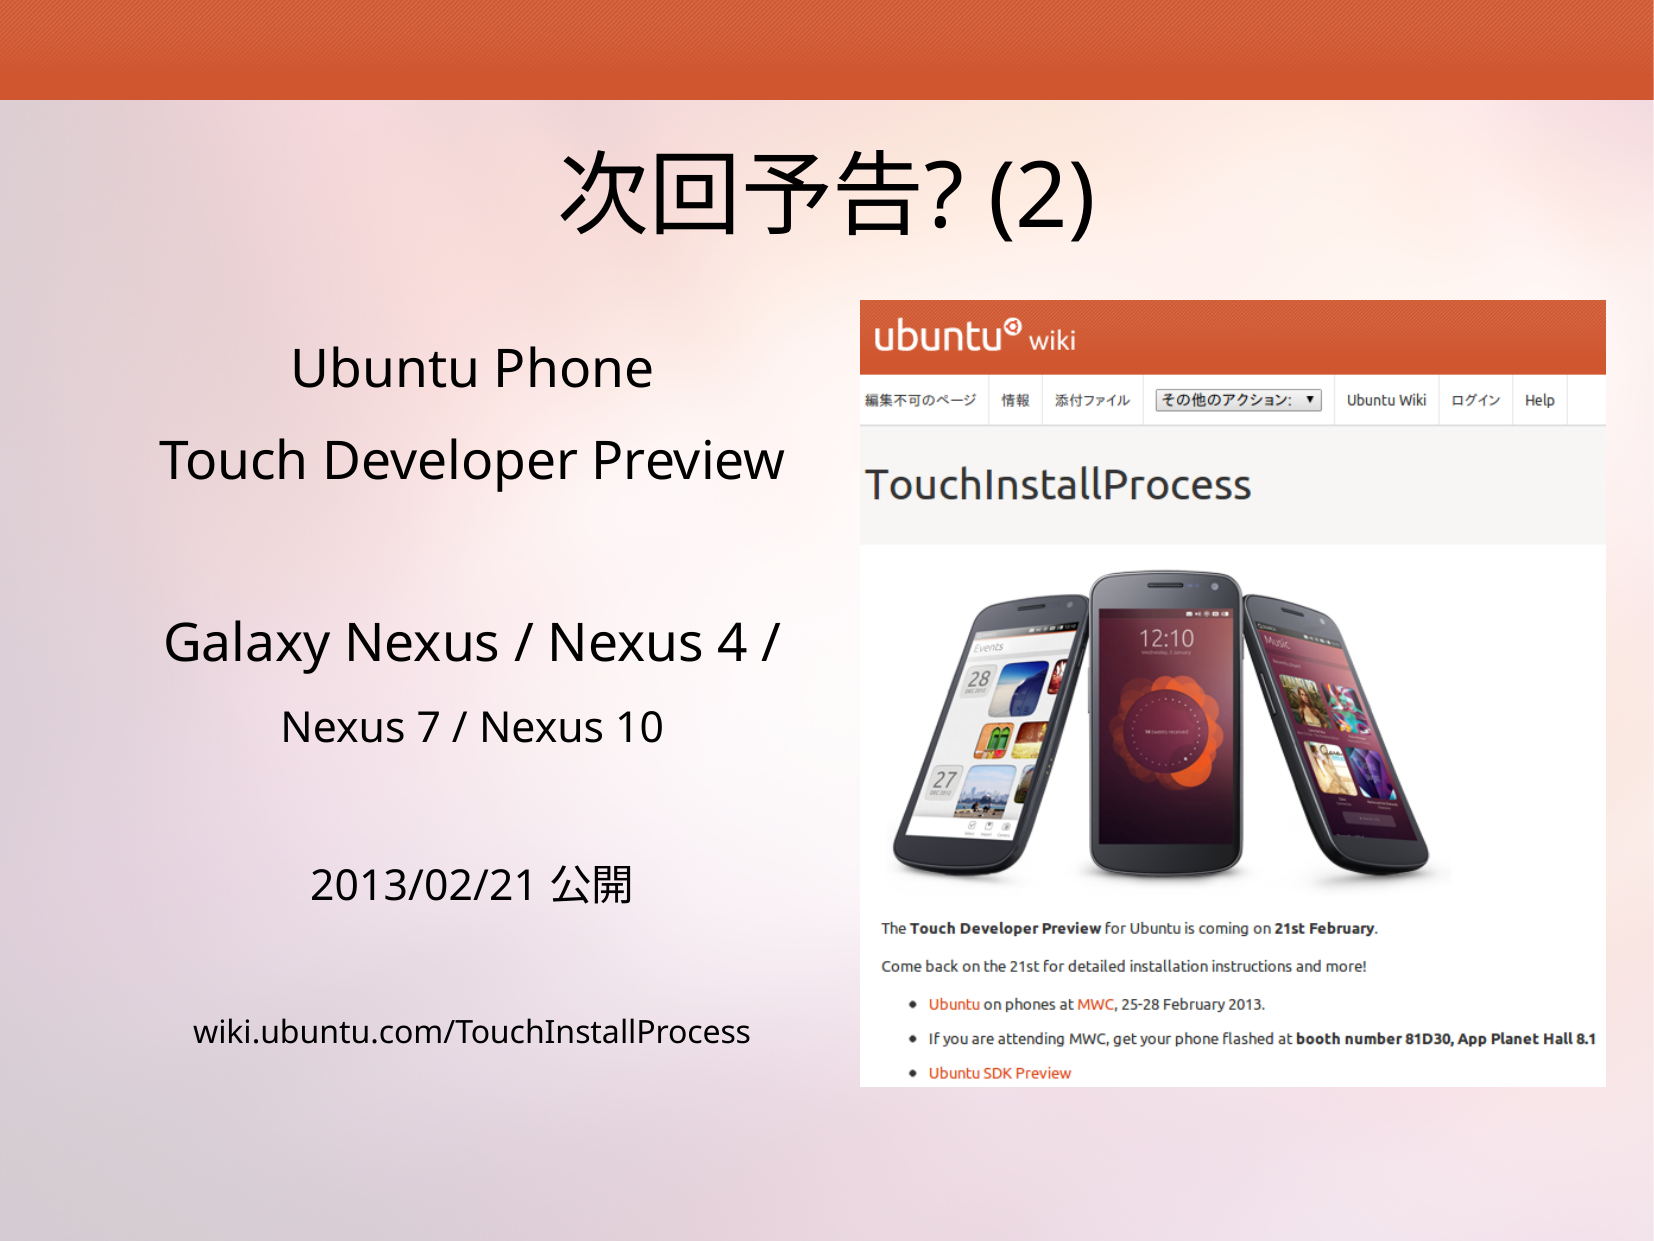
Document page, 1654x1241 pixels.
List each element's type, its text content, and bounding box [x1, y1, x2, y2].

list Ubuntu Phone Touch Developer Preview Galaxy Nexus / Nexus 4 / Nexus 7 / Nexus 10 2013/02/21 公開 wiki.ubuntu.com/TouchInstallProcess [82, 330, 863, 1134]
title 次回予告? (2) [82, 118, 1571, 257]
picture [0, 0, 1654, 1241]
